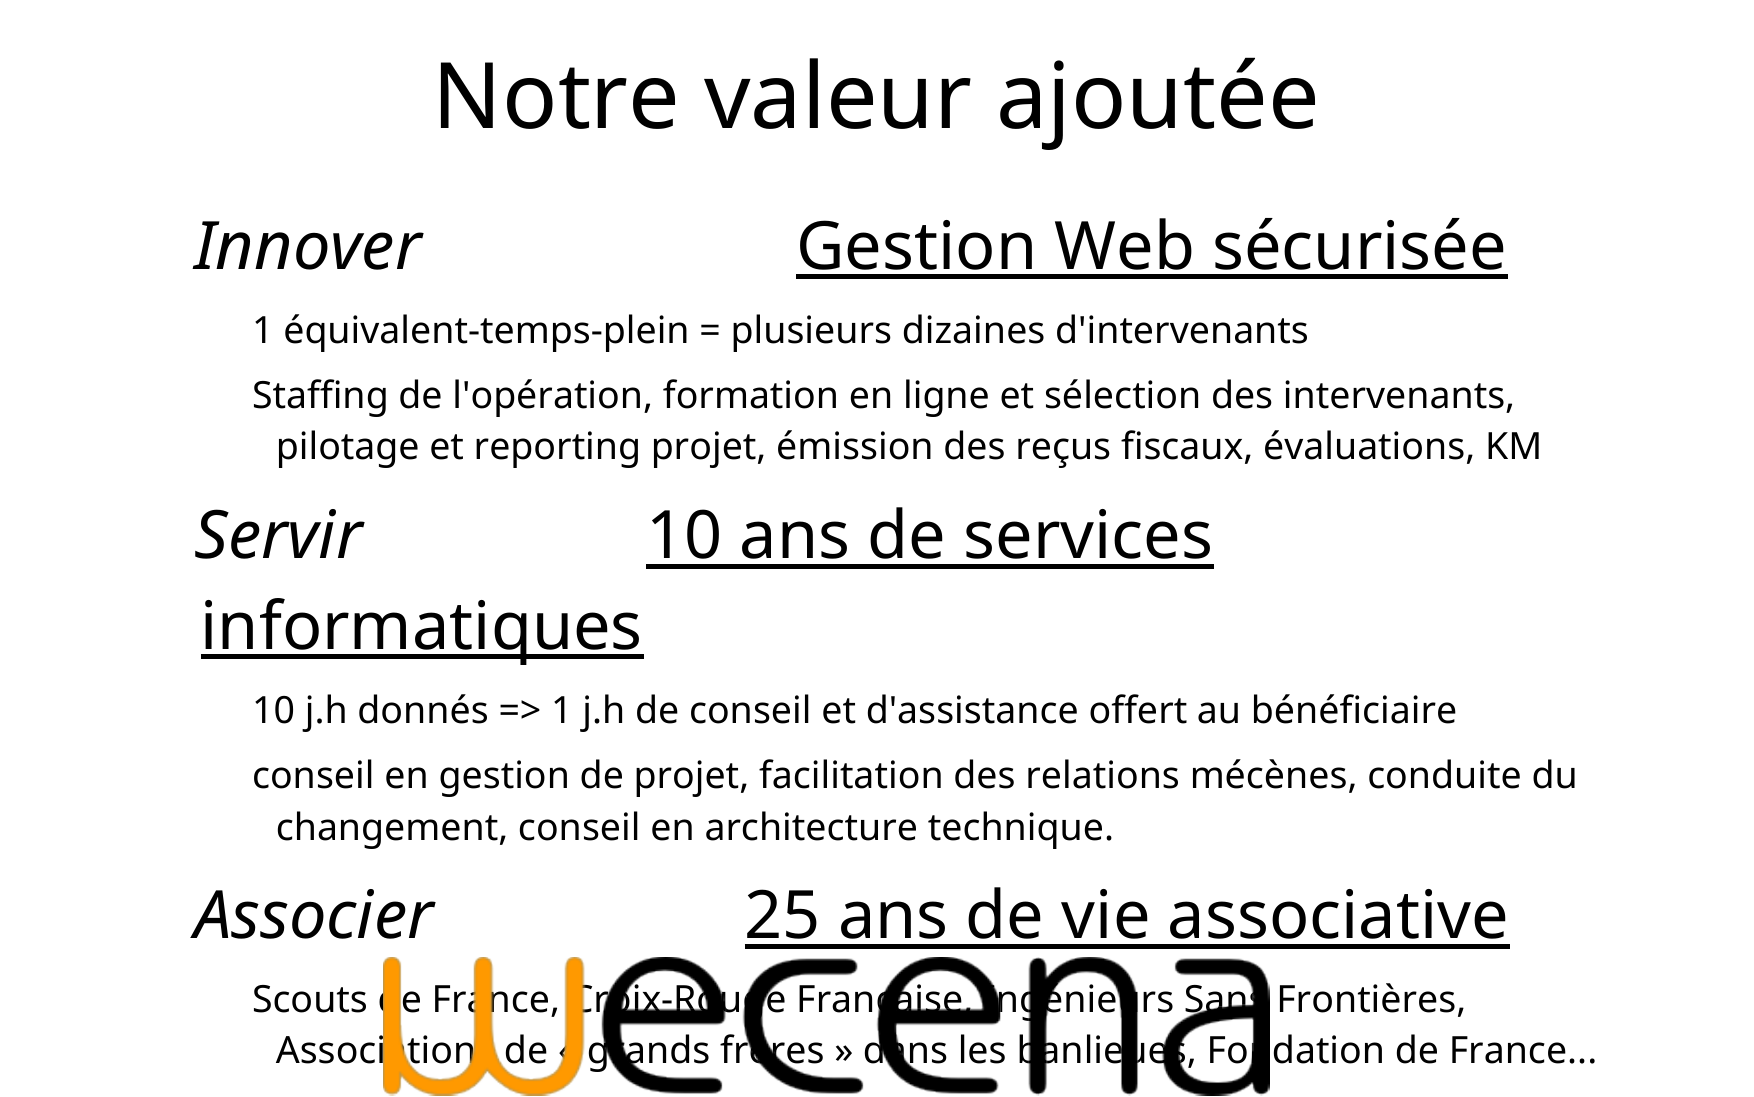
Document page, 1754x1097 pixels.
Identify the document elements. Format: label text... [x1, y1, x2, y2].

picture [383, 957, 1270, 1097]
title Notre valeur ajoutée [87, 2, 1666, 185]
list Innover Gestion Web sécurisée 1 équivalent-temps-plein = plusieurs dizaines d'intervenants Staffing de l'opération, formation en ligne et sélection des intervenants, pilotage et reporting projet, émission des reçus fiscaux, évaluations, KM Servir 10 ans de services informatiques 10 j.h donnés => 1 j.h de conseil et d'assistance offert au bénéficiaire conseil en gestion de projet, facilitation des relations mécènes, conduite du changement, conseil en architecture technique. Associer 25 ans de vie associative Scouts de France, Croix-Rouge Française, Ingénieurs Sans Frontières, Associations de « grands frères » dans les banlieues, Fondation de France... [87, 190, 1666, 939]
